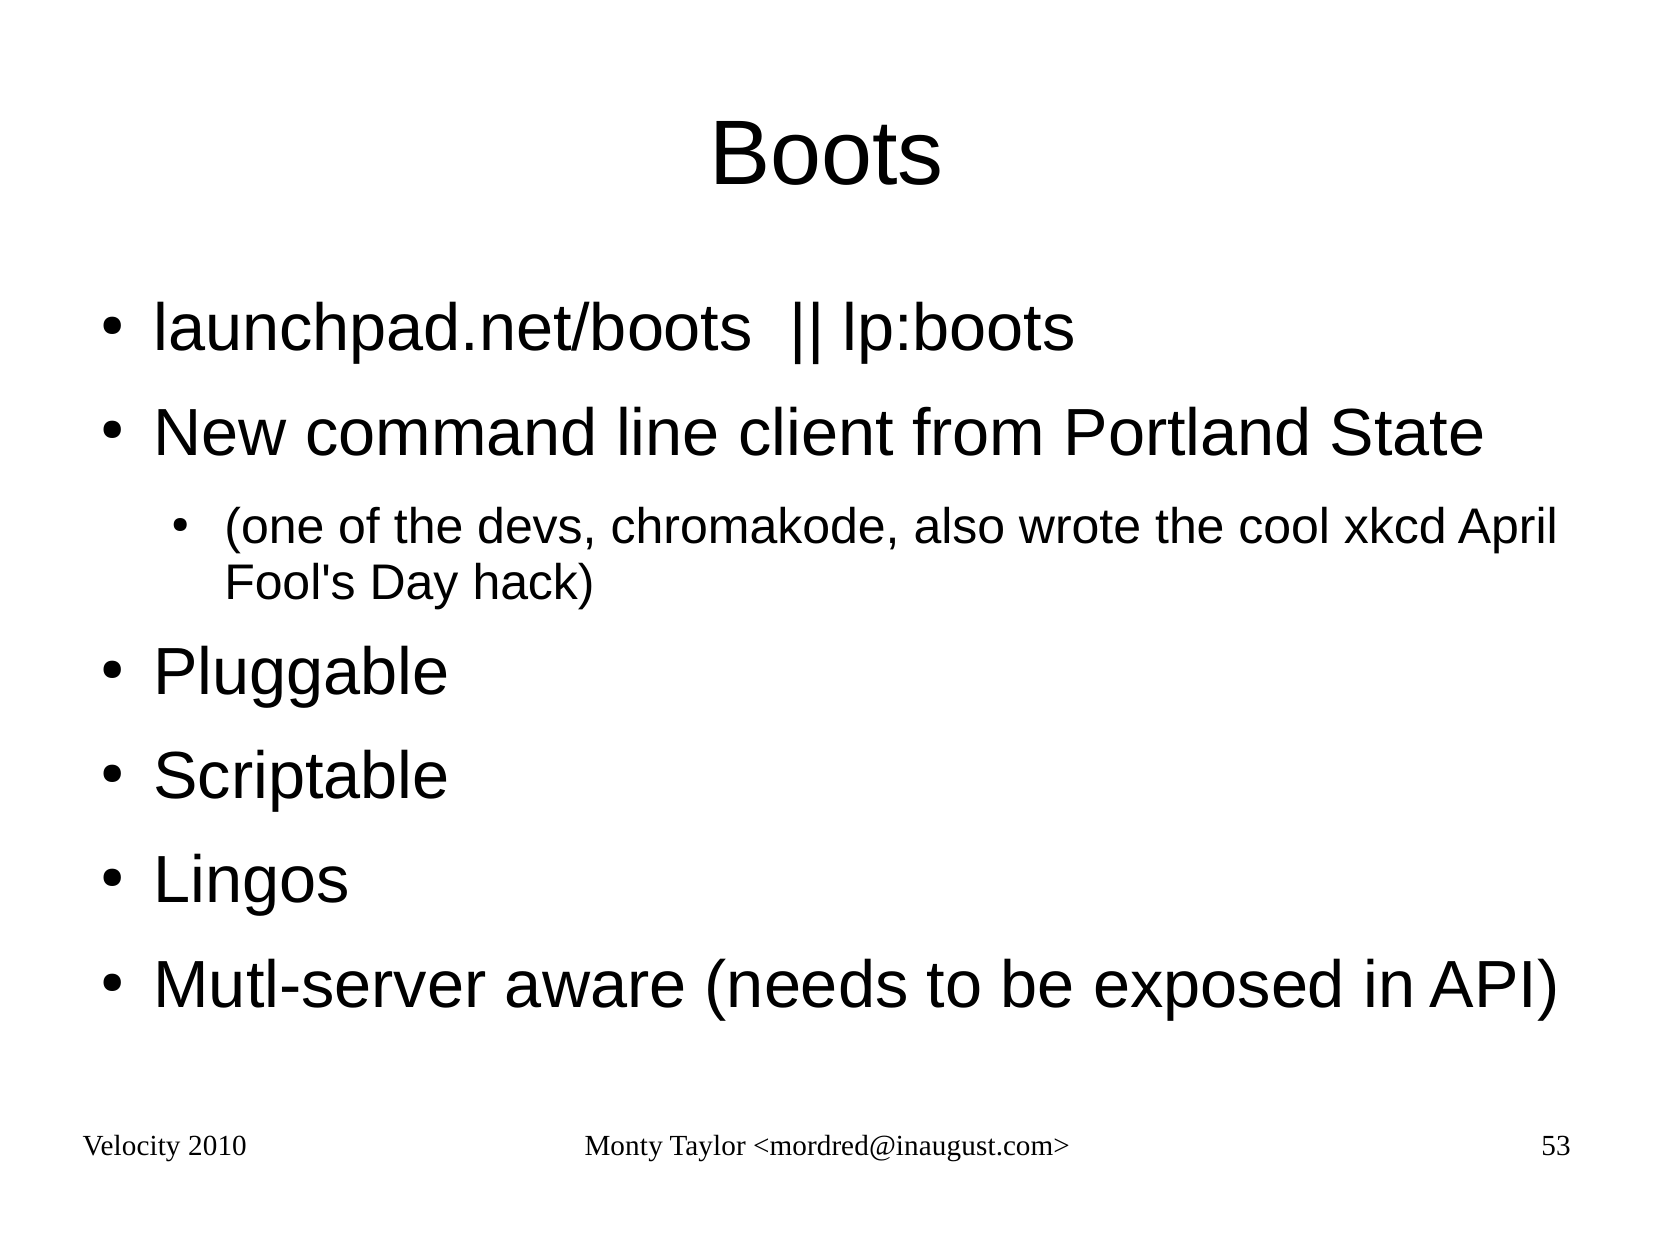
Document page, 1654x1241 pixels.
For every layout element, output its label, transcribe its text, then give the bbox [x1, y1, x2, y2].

list launchpad.net/boots || lp:boots New command line client from Portland State (one of the devs, chromakode, also wrote the cool xkcd April Fool's Day hack) Pluggable Scriptable Lingos Mutl-server aware (needs to be exposed in API) [82, 290, 1571, 1109]
title Boots [82, 49, 1571, 257]
